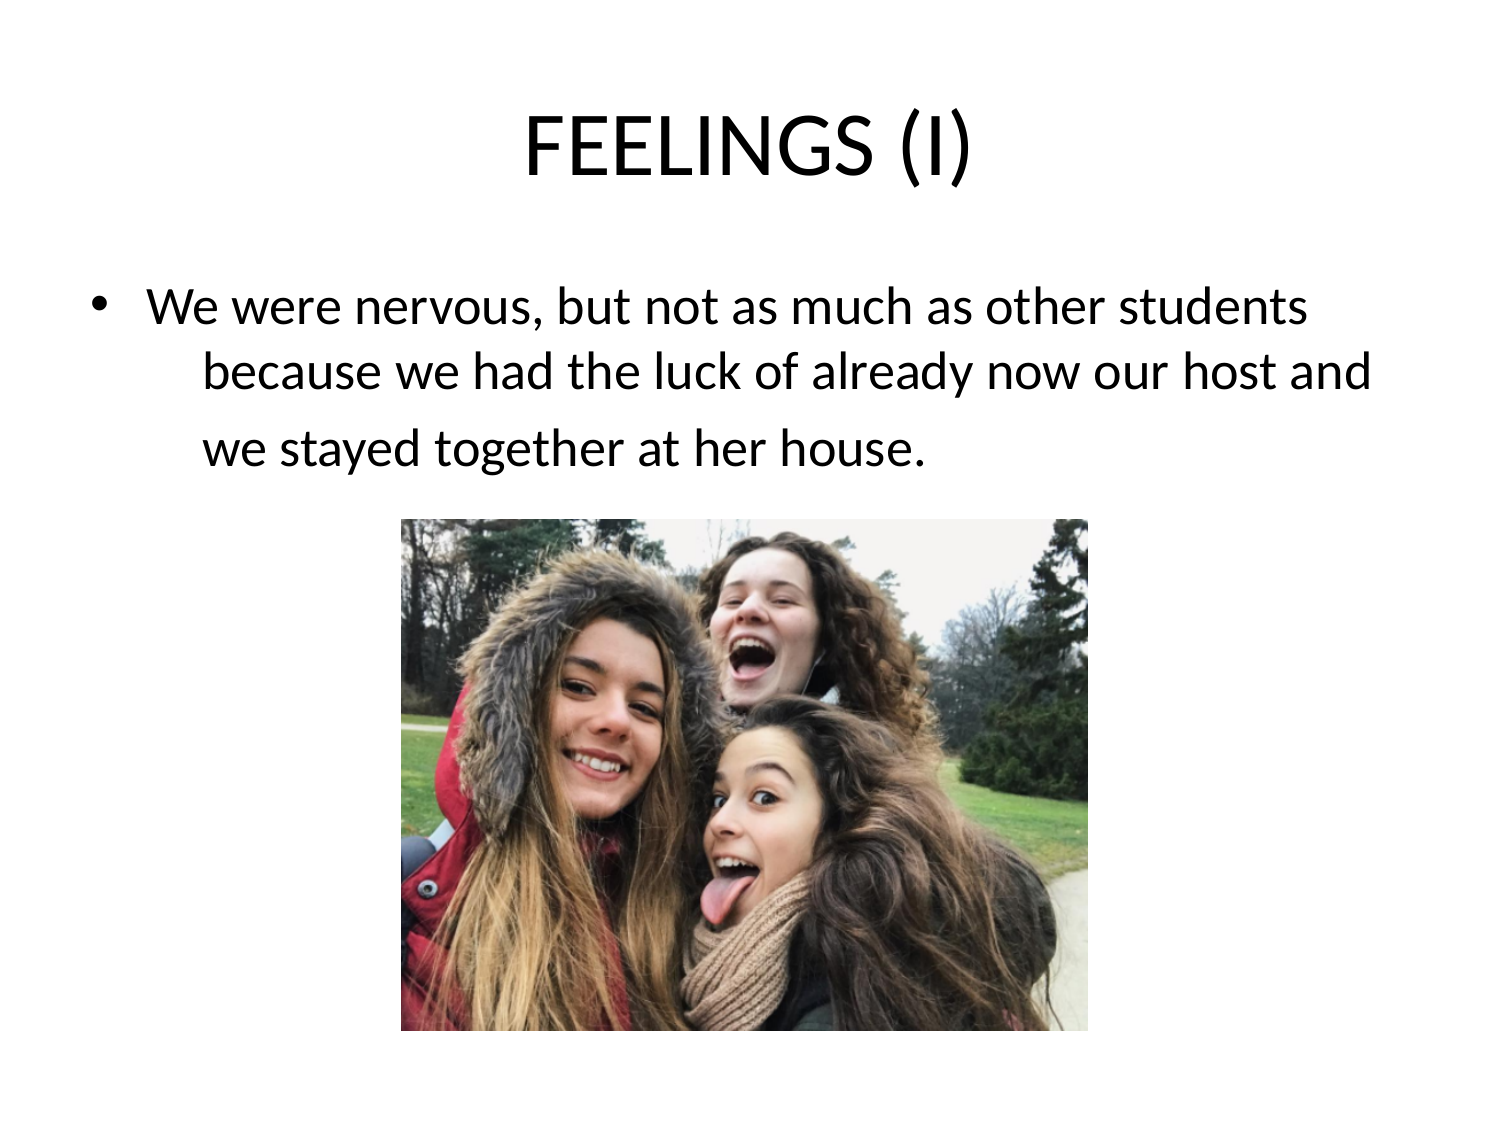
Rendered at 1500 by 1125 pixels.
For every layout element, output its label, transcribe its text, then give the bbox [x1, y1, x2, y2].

title FEELINGS (I) [75, 45, 1426, 233]
picture [401, 519, 1088, 1031]
list We were nervous, but not as much as other students because we had the luck of already now our host and we stayed together at her house. [75, 262, 1426, 1005]
